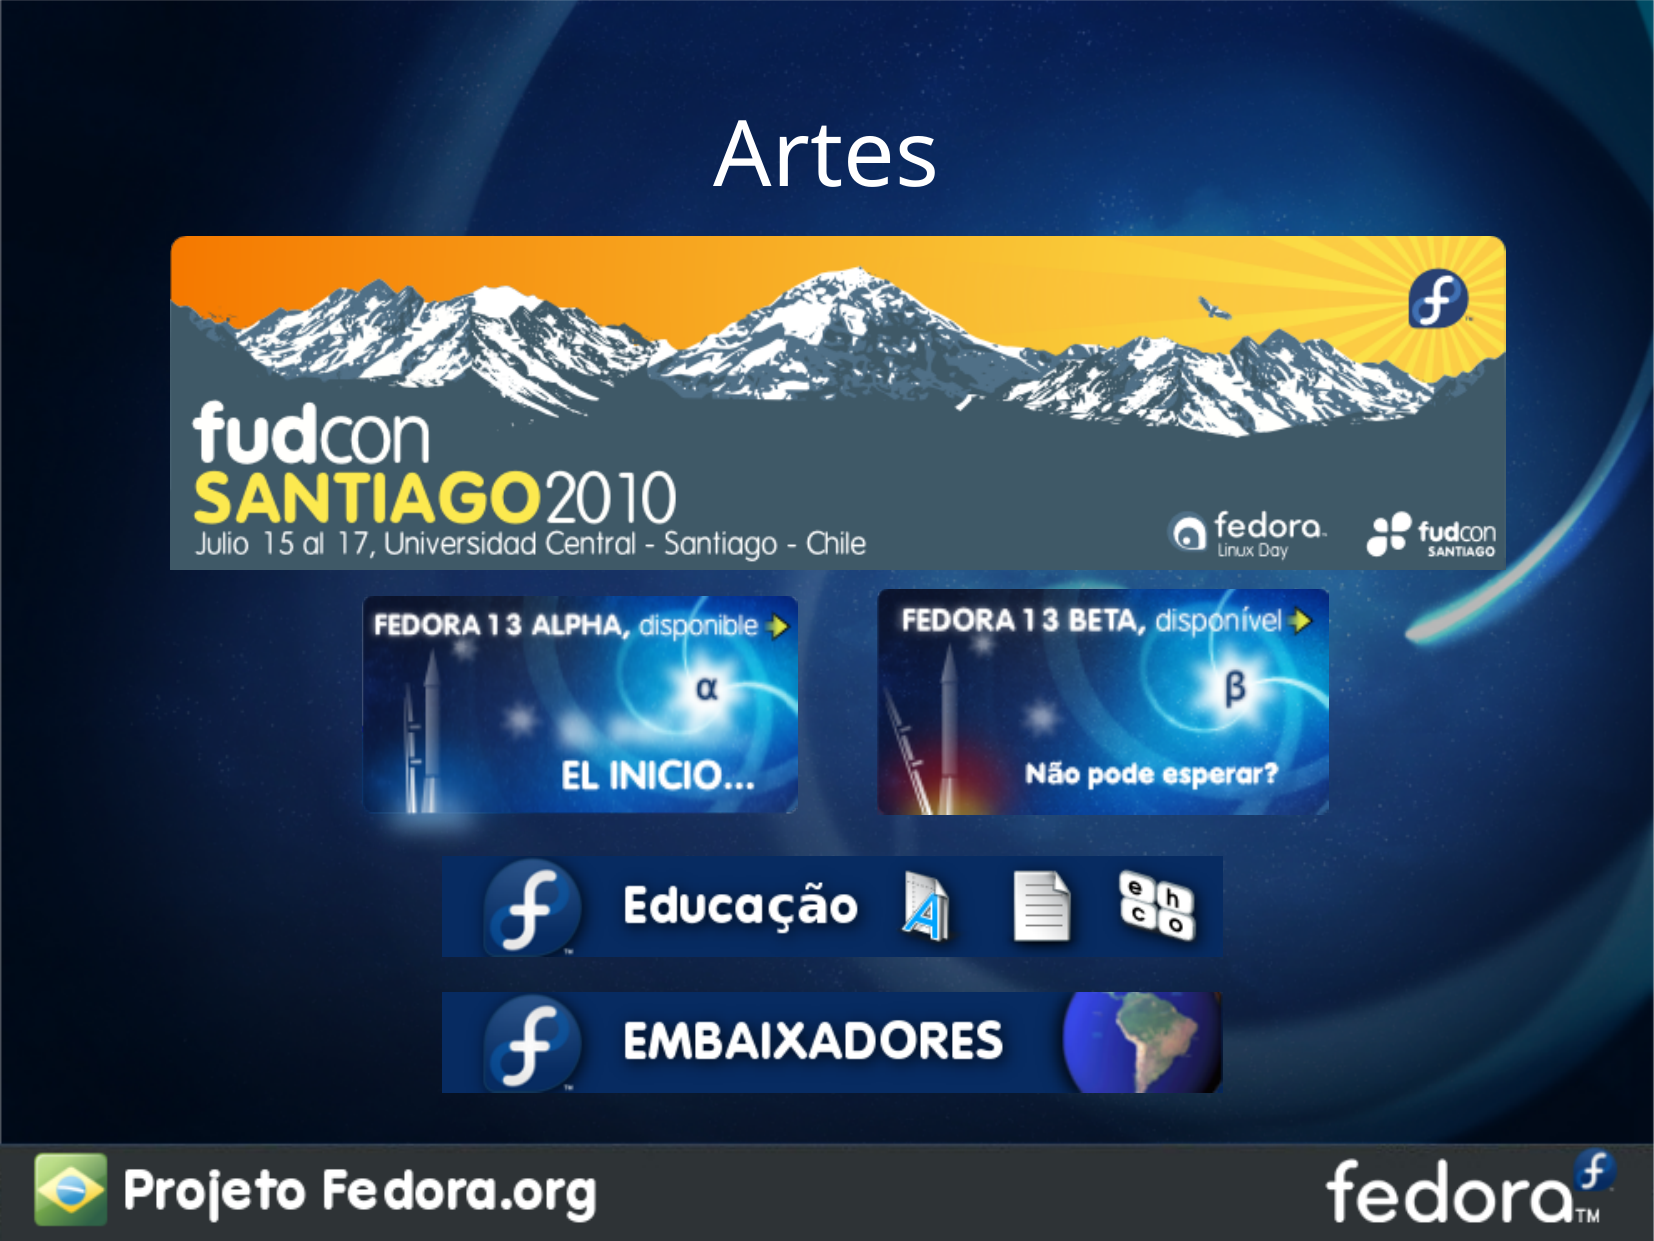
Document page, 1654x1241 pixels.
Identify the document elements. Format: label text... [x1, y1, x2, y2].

picture [0, 0, 1654, 1241]
title Artes [82, 49, 1571, 257]
